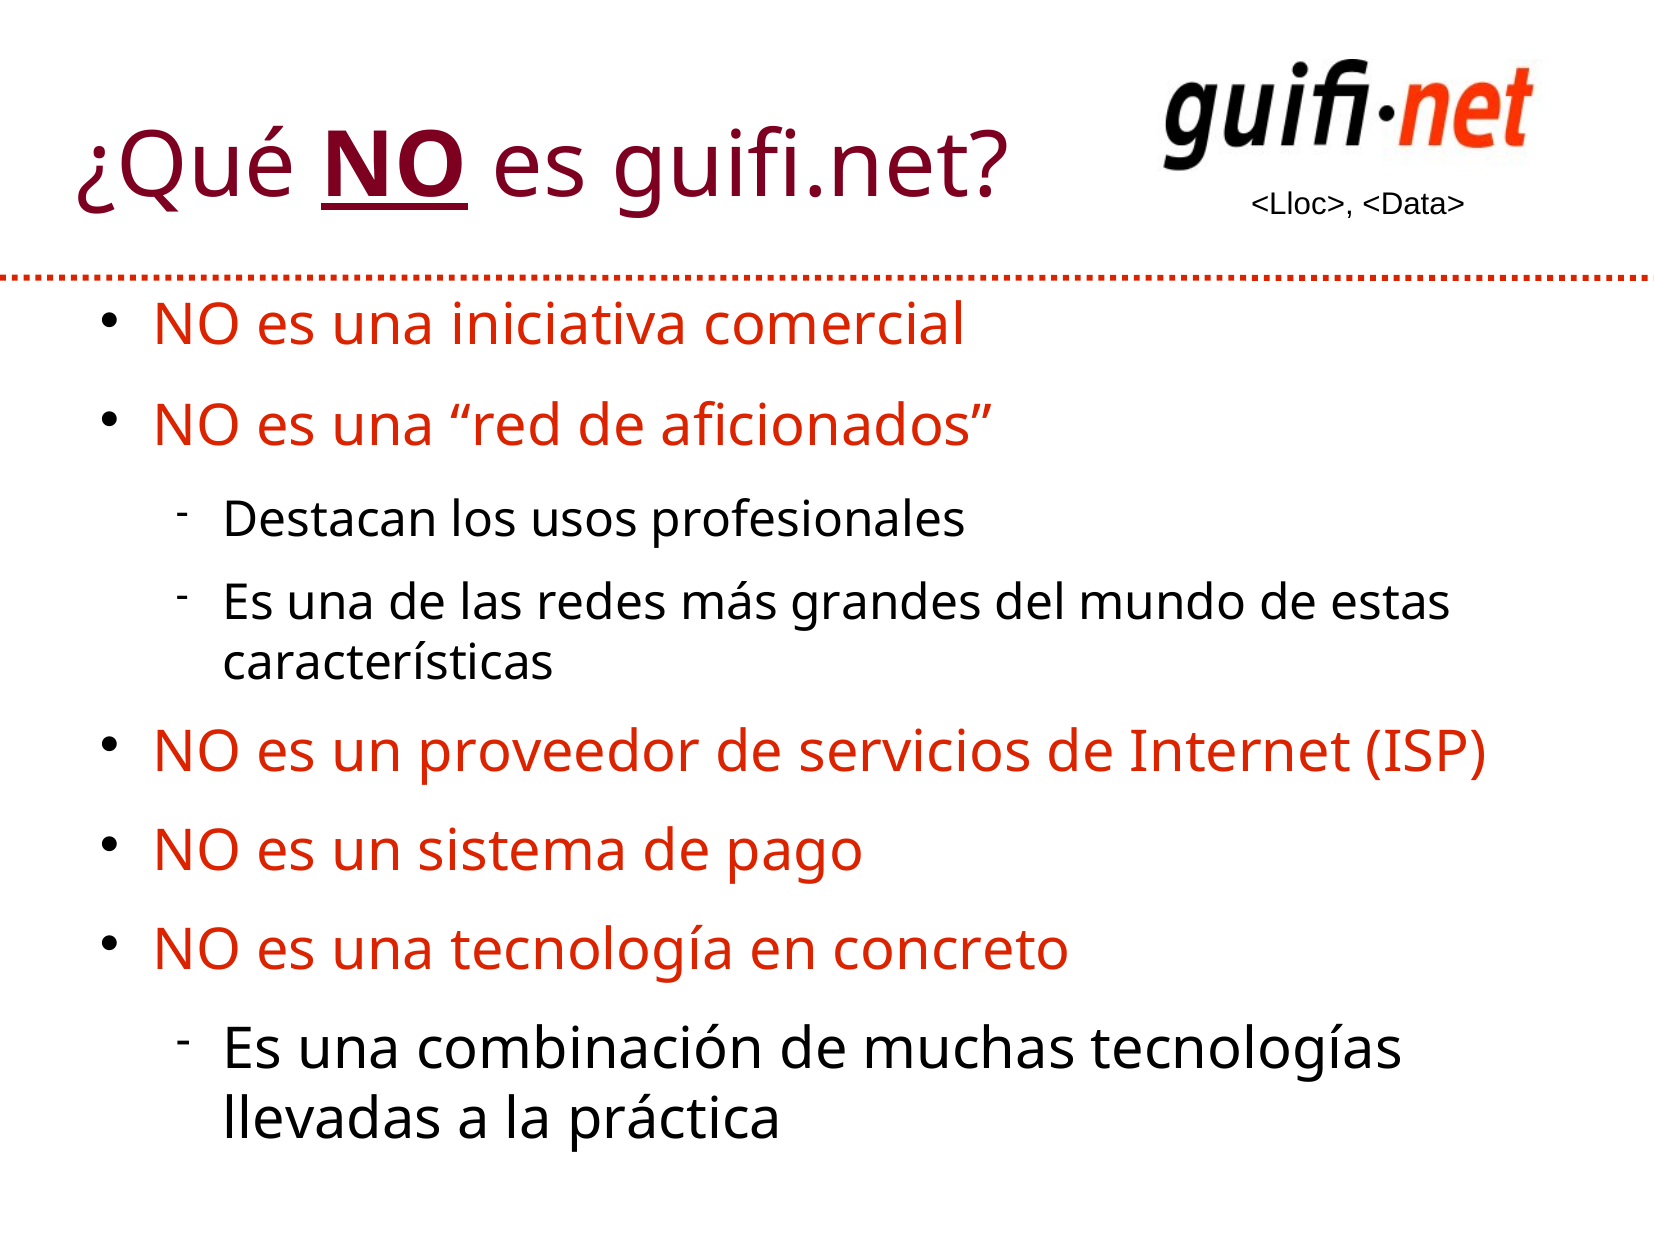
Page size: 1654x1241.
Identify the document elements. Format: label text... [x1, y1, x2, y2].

title ¿Qué NO es guifi.net? [76, 66, 1093, 259]
picture [1157, 59, 1542, 172]
list NO es una iniciativa comercial NO es una “red de aficionados” Destacan los usos profesionales Es una de las redes más grandes del mundo de estas características NO es un proveedor de servicios de Internet (ISP) NO es un sistema de pago NO es una tecnología en concreto Es una combinación de muchas tecnologías llevadas a la práctica [82, 290, 1571, 1157]
